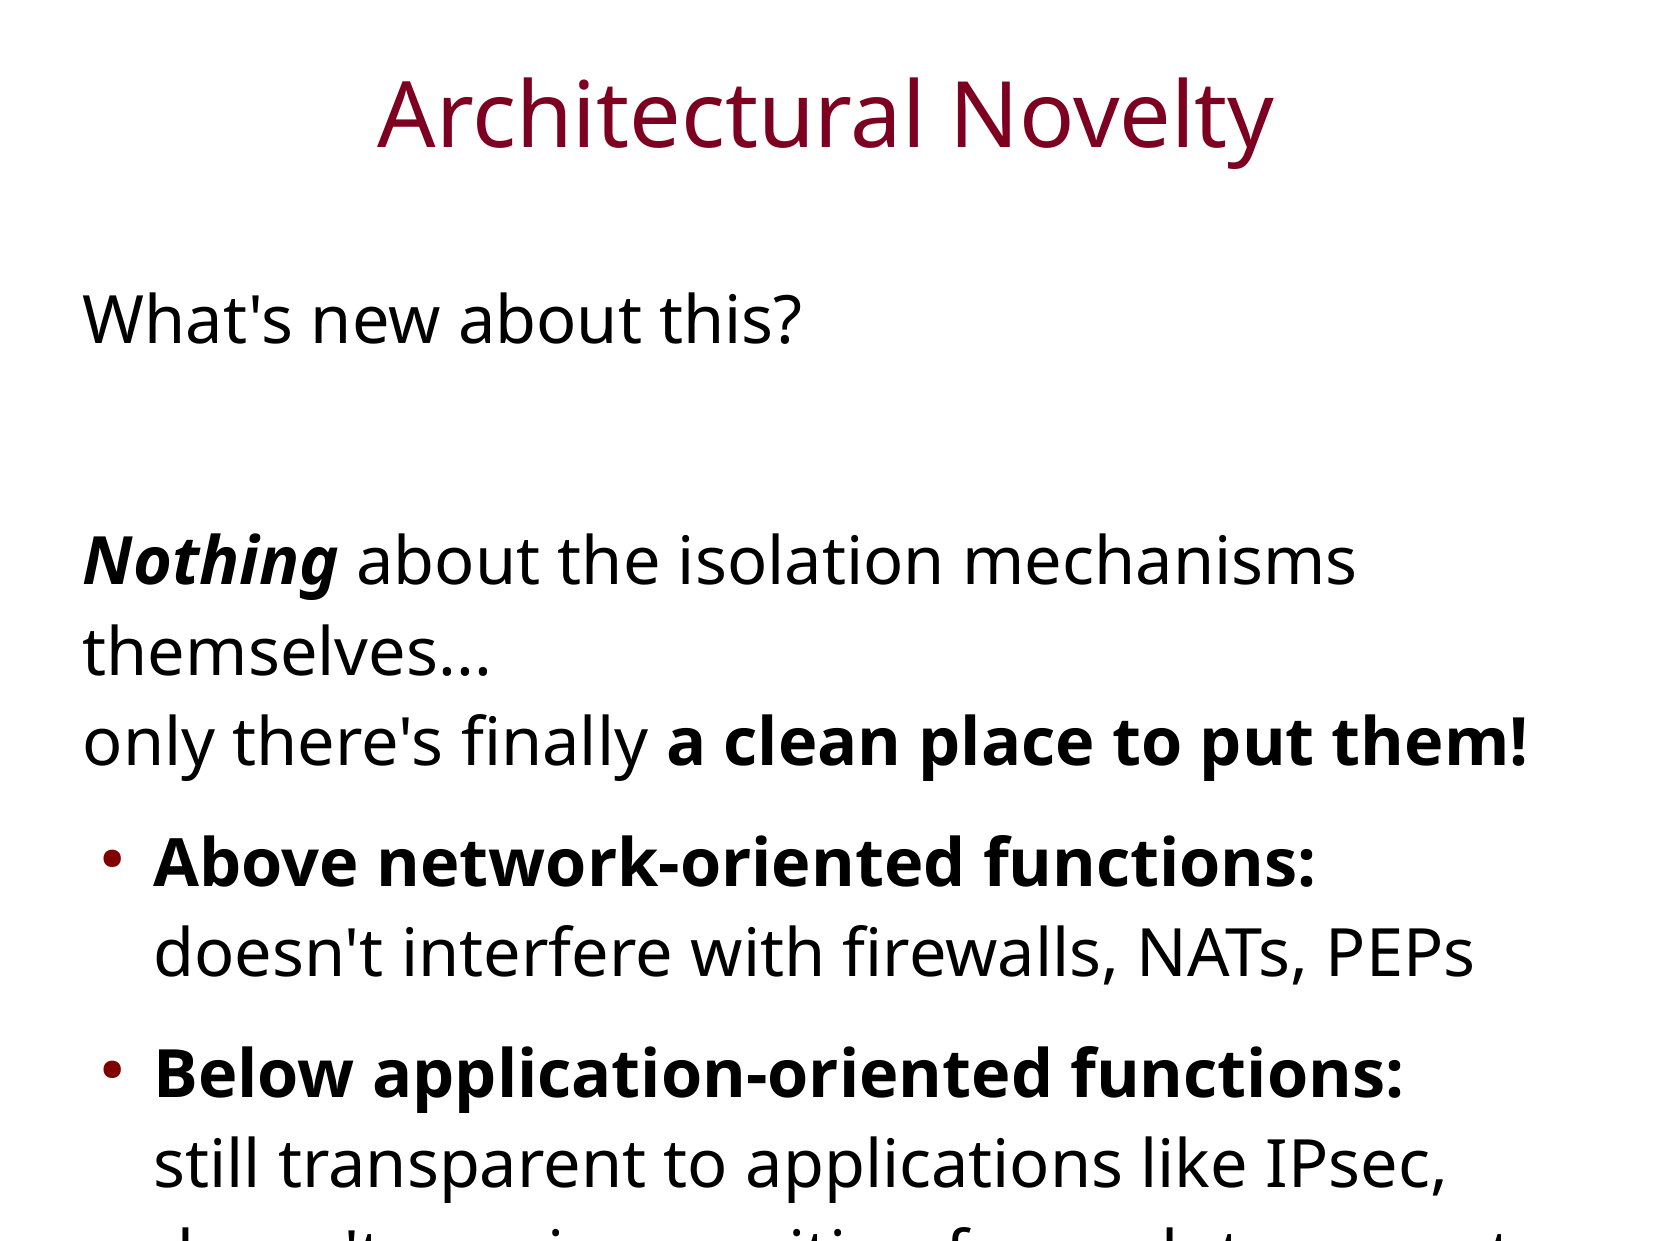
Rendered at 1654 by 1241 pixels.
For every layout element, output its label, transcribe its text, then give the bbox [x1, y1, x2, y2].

list What's new about this? Nothing about the isolation mechanisms themselves... only there's finally a clean place to put them! Above network-oriented functions: doesn't interfere with firewalls, NATs, PEPs Below application-oriented functions: still transparent to applications like IPsec, doesn't require rewriting for each transport [DTLS] & integrating into each application [82, 272, 1576, 1168]
title Architectural Novelty [82, 15, 1571, 208]
